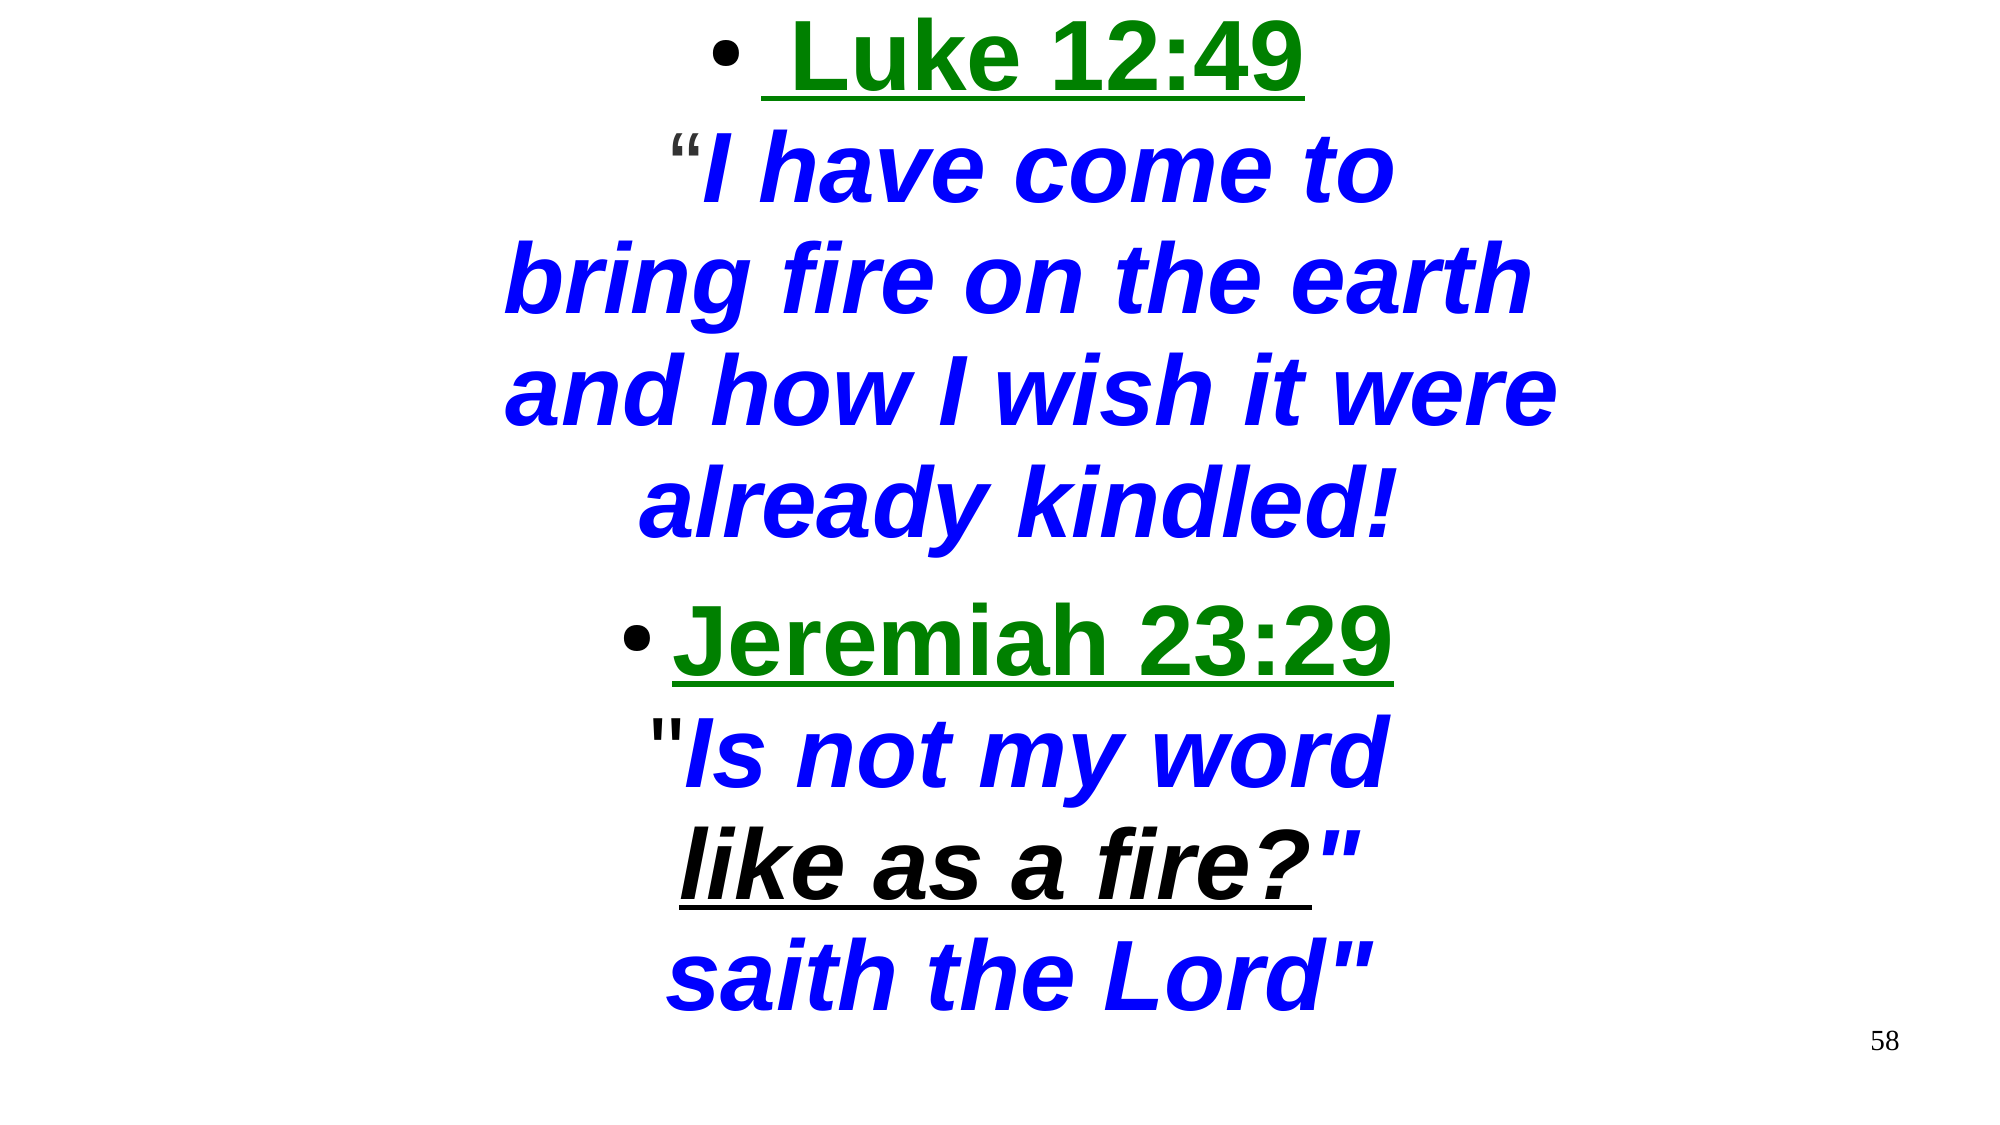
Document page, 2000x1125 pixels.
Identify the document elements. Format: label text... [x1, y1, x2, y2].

list Luke 12:49 “I have come to bring fire on the earth and how I wish it were already kindled! Jeremiah 23:29 "Is not my word like as a fire?" saith the Lord" [0, 0, 1996, 1123]
